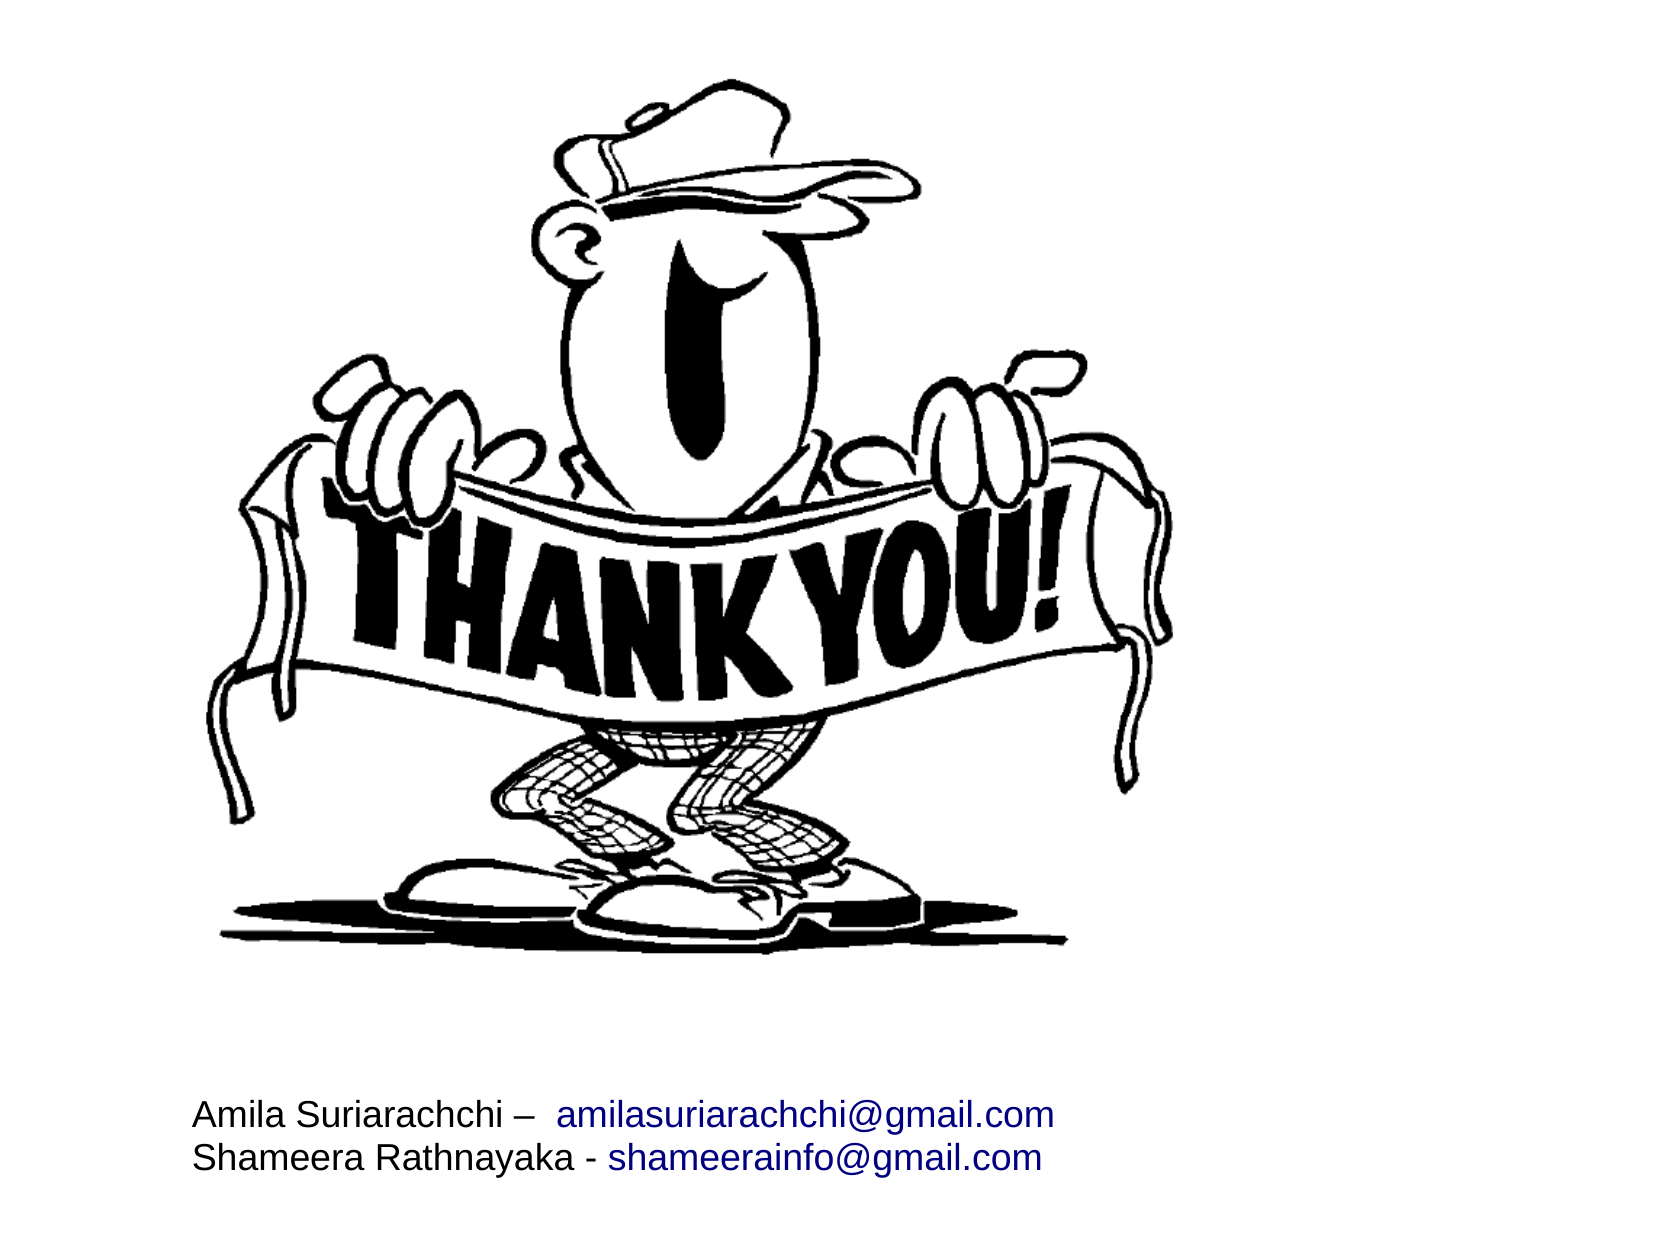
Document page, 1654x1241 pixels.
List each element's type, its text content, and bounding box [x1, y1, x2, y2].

picture [160, 43, 1205, 981]
text_box Amila Suriarachchi – amilasuriarachchi@gmail.com Shameera Rathnayaka - shameerainfo@gmail.com [177, 1086, 1418, 1186]
